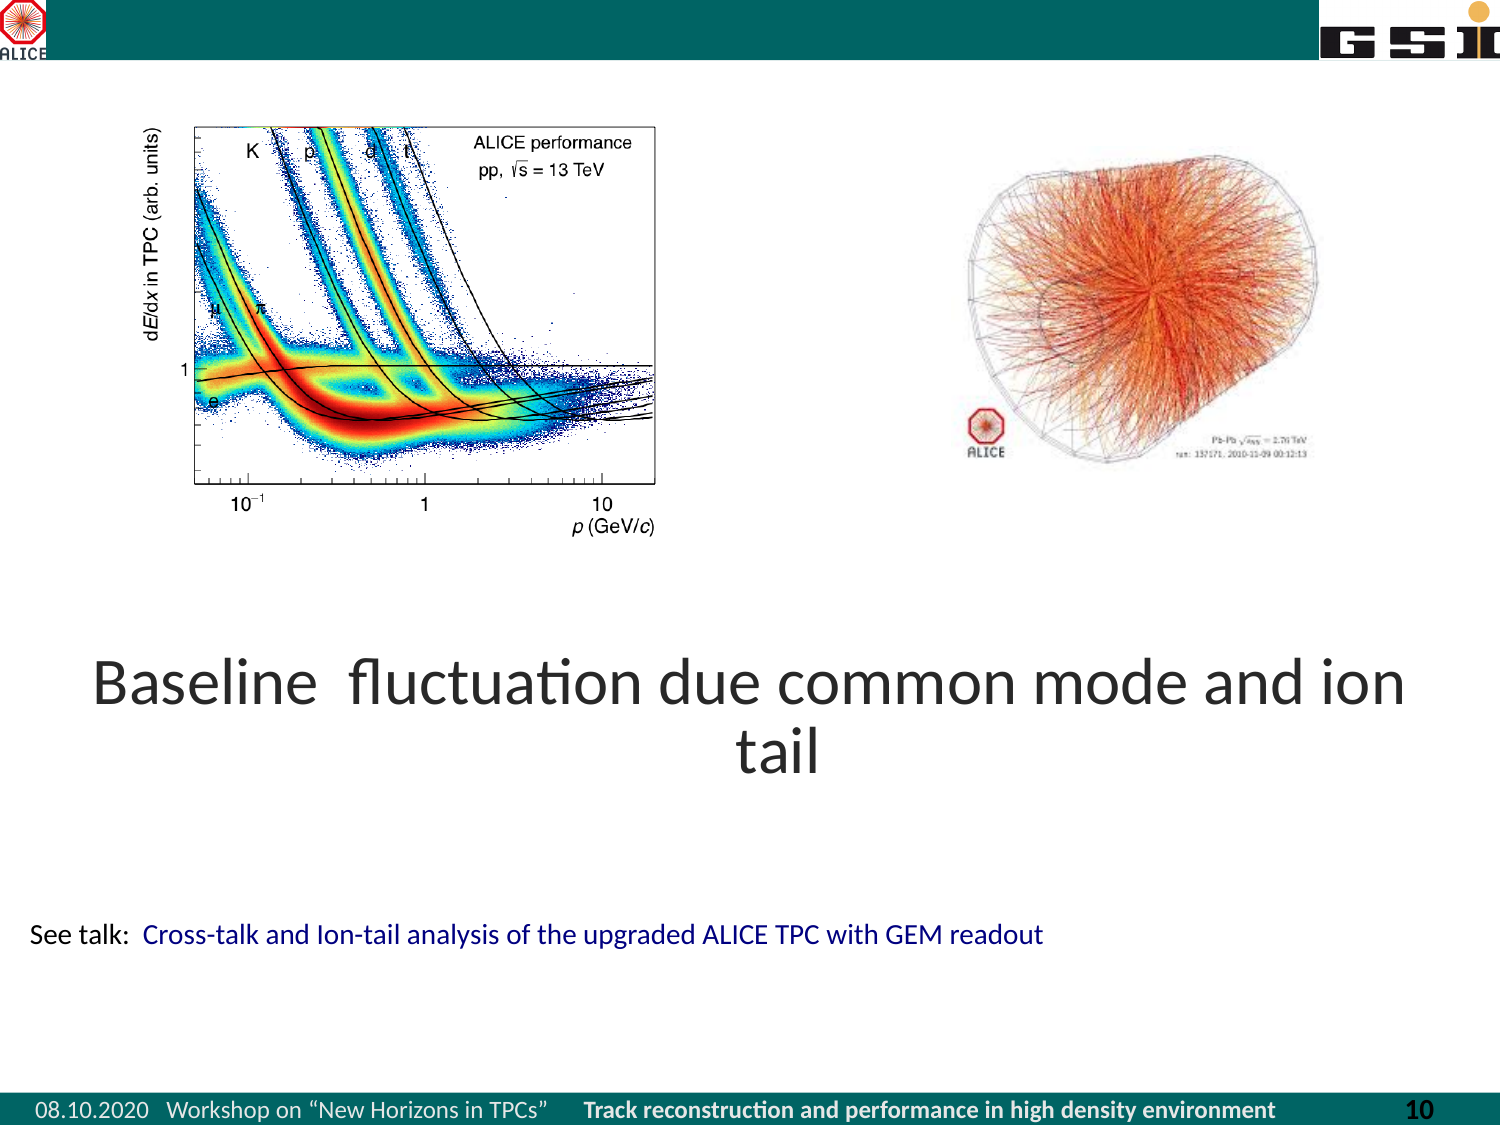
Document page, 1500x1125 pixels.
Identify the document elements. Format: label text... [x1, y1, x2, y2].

subtitle Baseline fluctuation due common mode and ion tail [75, 459, 1426, 977]
text_box See talk: Cross-talk and Ion-tail analysis of the upgraded ALICE TPC with GEM readout [15, 915, 1292, 973]
picture [951, 146, 1324, 478]
picture [142, 114, 668, 549]
picture [0, 0, 46, 60]
picture [1319, 0, 1500, 60]
